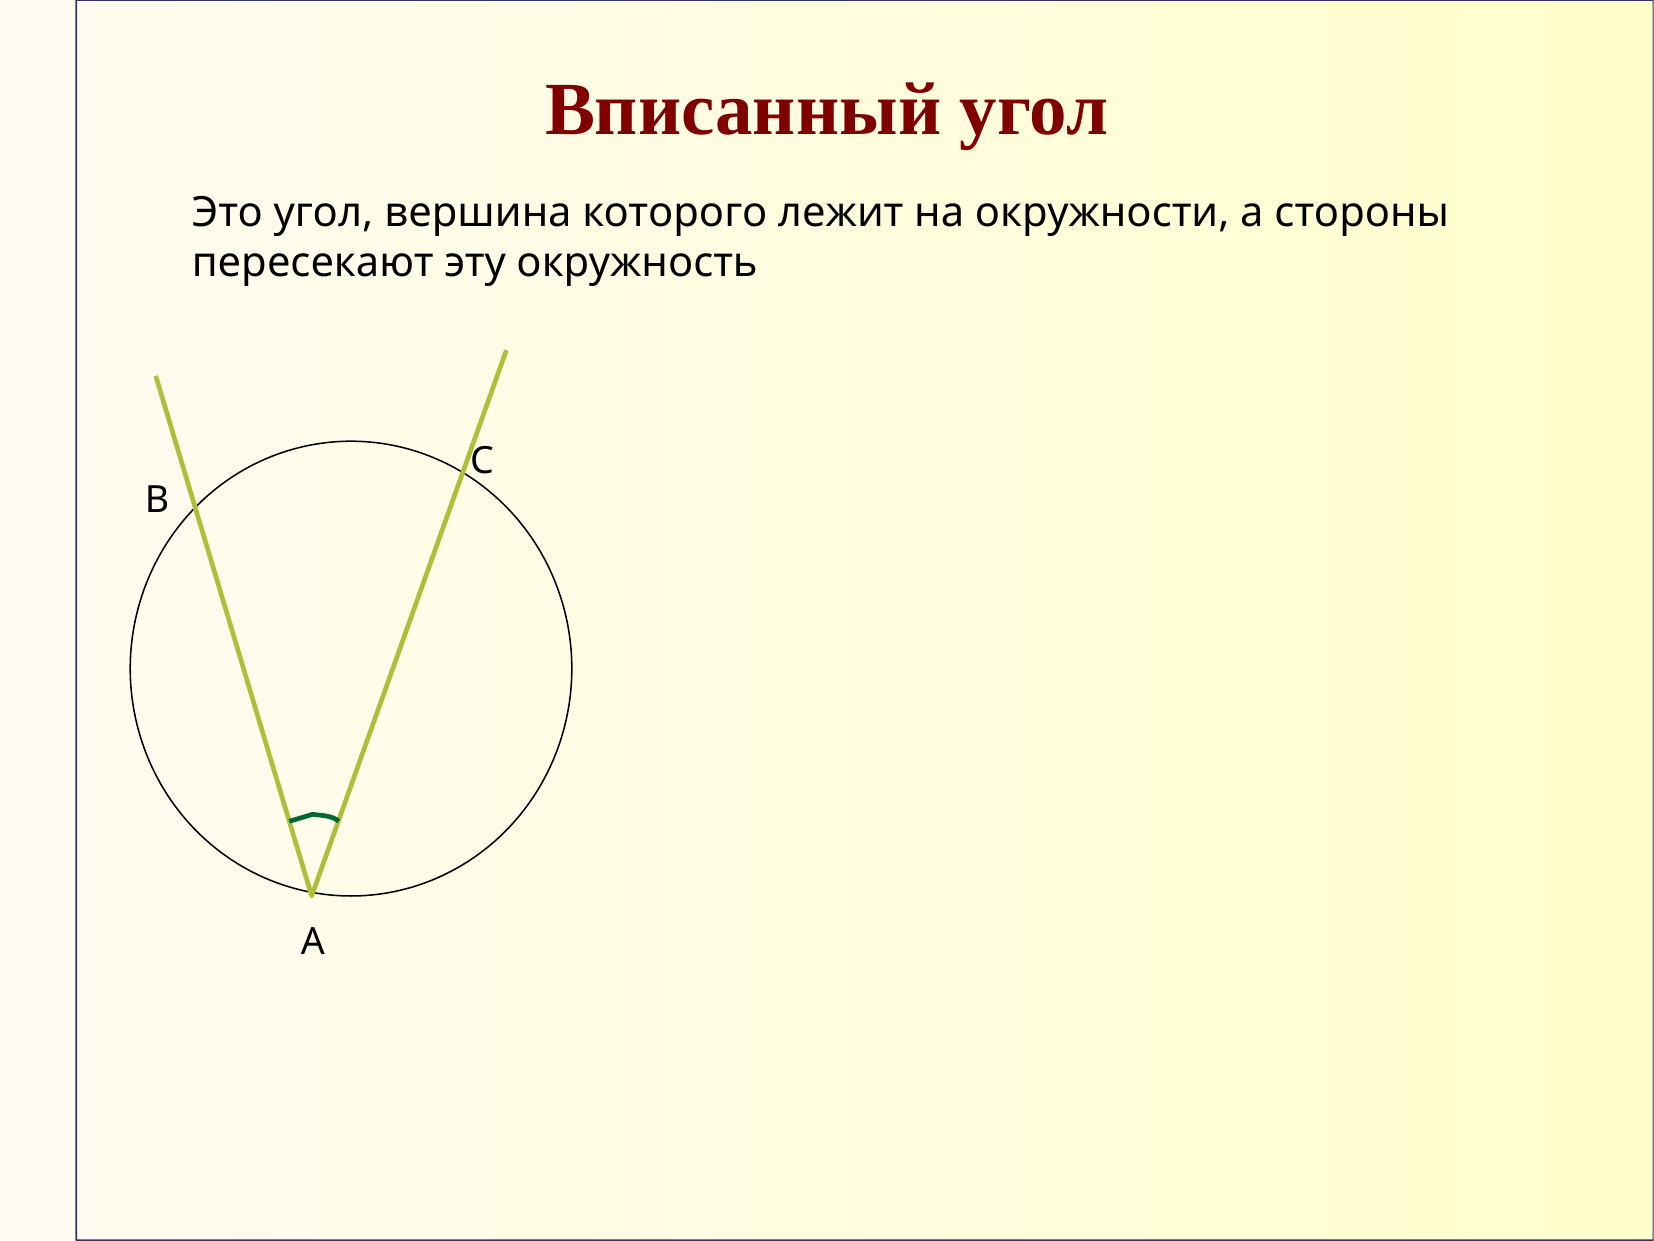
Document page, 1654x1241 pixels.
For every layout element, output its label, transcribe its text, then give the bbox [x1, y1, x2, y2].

text_box Это угол, вершина которого лежит на окружности, а стороны пересекают эту окружность [177, 177, 1610, 293]
text_box С [455, 428, 559, 489]
text_box В [130, 467, 221, 528]
text_box Вписанный угол [82, 40, 1571, 157]
text_box А [286, 909, 403, 971]
picture [0, 0, 75, 1241]
